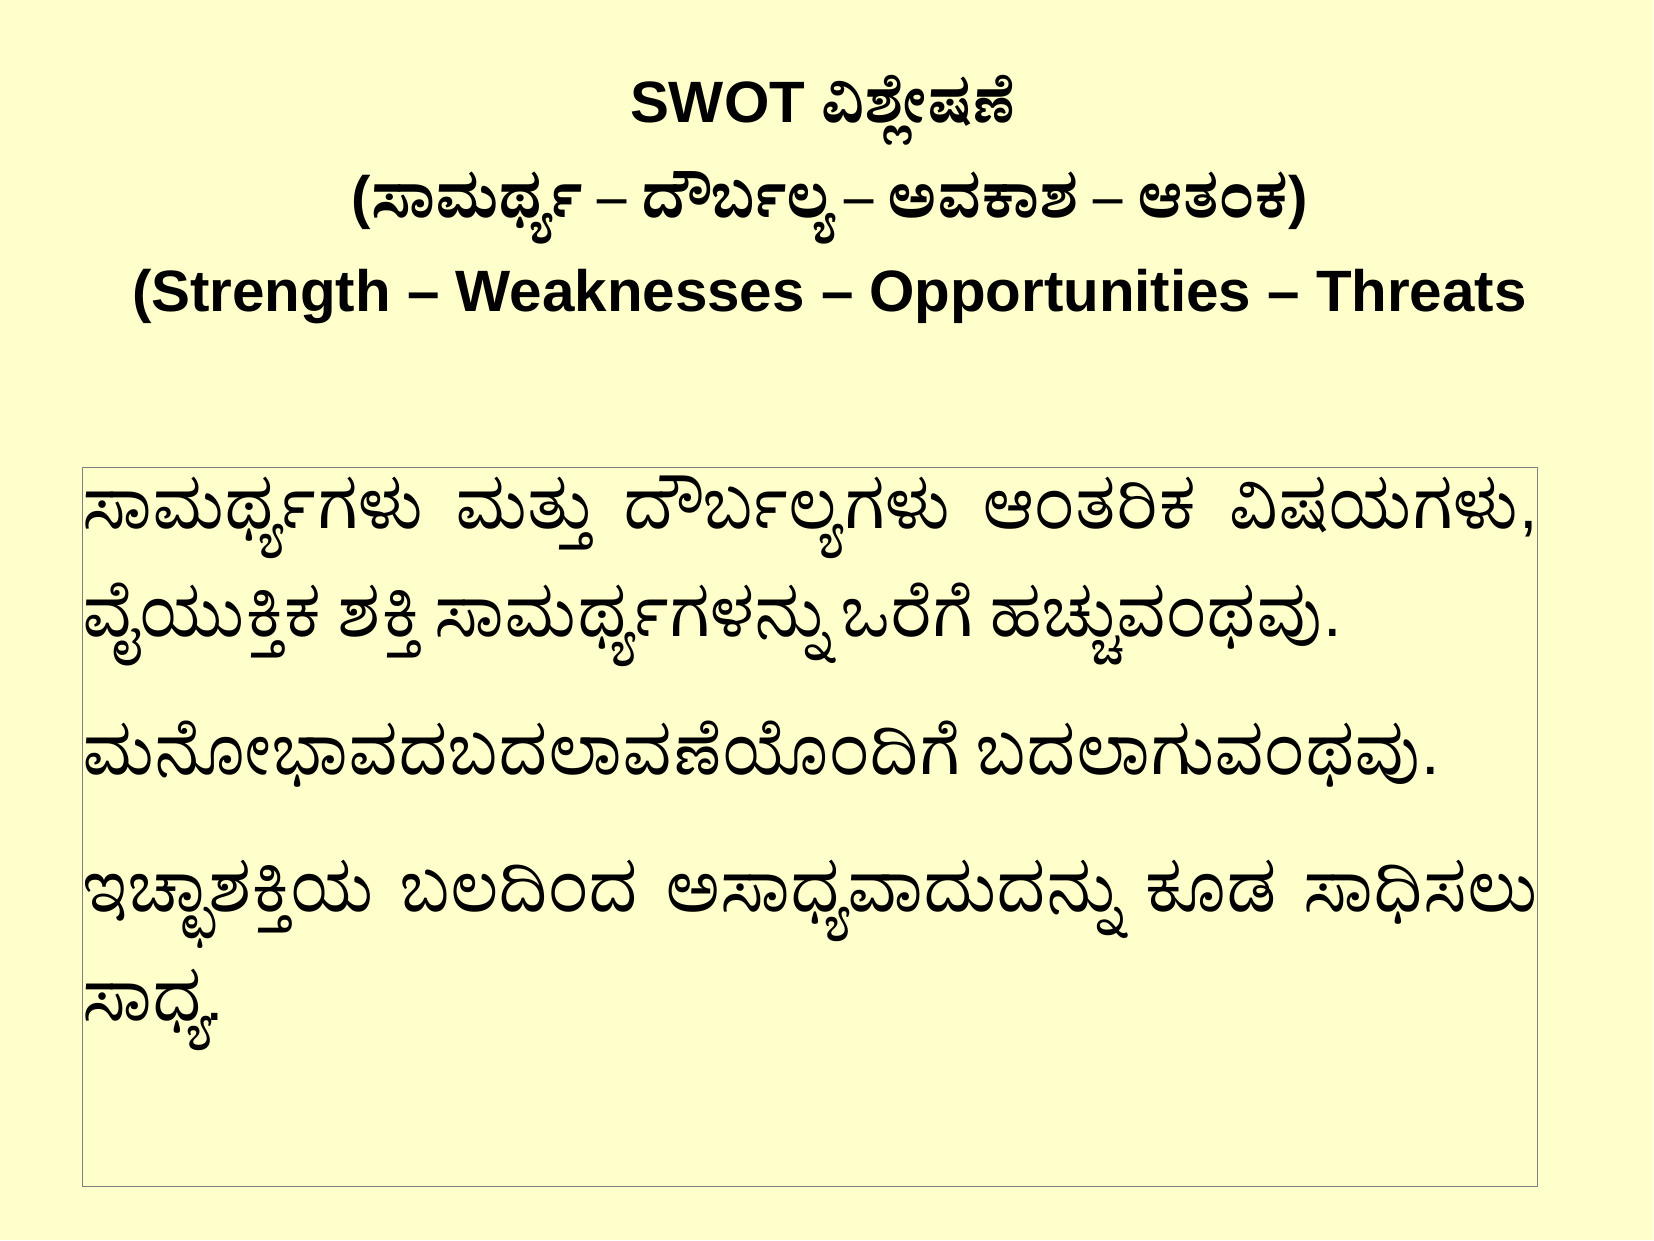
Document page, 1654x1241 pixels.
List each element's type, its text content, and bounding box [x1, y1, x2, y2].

list ಸಾಮರ್ಥ್ಯಗಳು ಮತ್ತು ದೌರ್ಬಲ್ಯಗಳು ಆಂತರಿಕ ವಿಷಯಗಳು, ವೈಯುಕ್ತಿಕ ಶಕ್ತಿ ಸಾಮರ್ಥ್ಯಗಳನ್ನು ಒರೆಗೆ ಹಚ್ಚುವಂಥವು. ಮನೋಭಾವದಬದಲಾವಣೆಯೊಂದಿಗೆ ಬದಲಾಗುವಂಥವು. ಇಚ್ಛಾಶಕ್ತಿಯ ಬಲದಿಂದ ಅಸಾಧ್ಯವಾದುದನ್ನು ಕೂಡ ಸಾಧಿಸಲು ಸಾಧ್ಯ. [82, 467, 1538, 1187]
title SWOT ವಿಶ್ಲೇಷಣೆ (ಸಾಮರ್ಥ್ಯ – ದೌರ್ಬಲ್ಯ – ಅವಕಾಶ – ಆತಂಕ) (Strength – Weaknesses – Opportunities – Threats [82, 8, 1578, 386]
